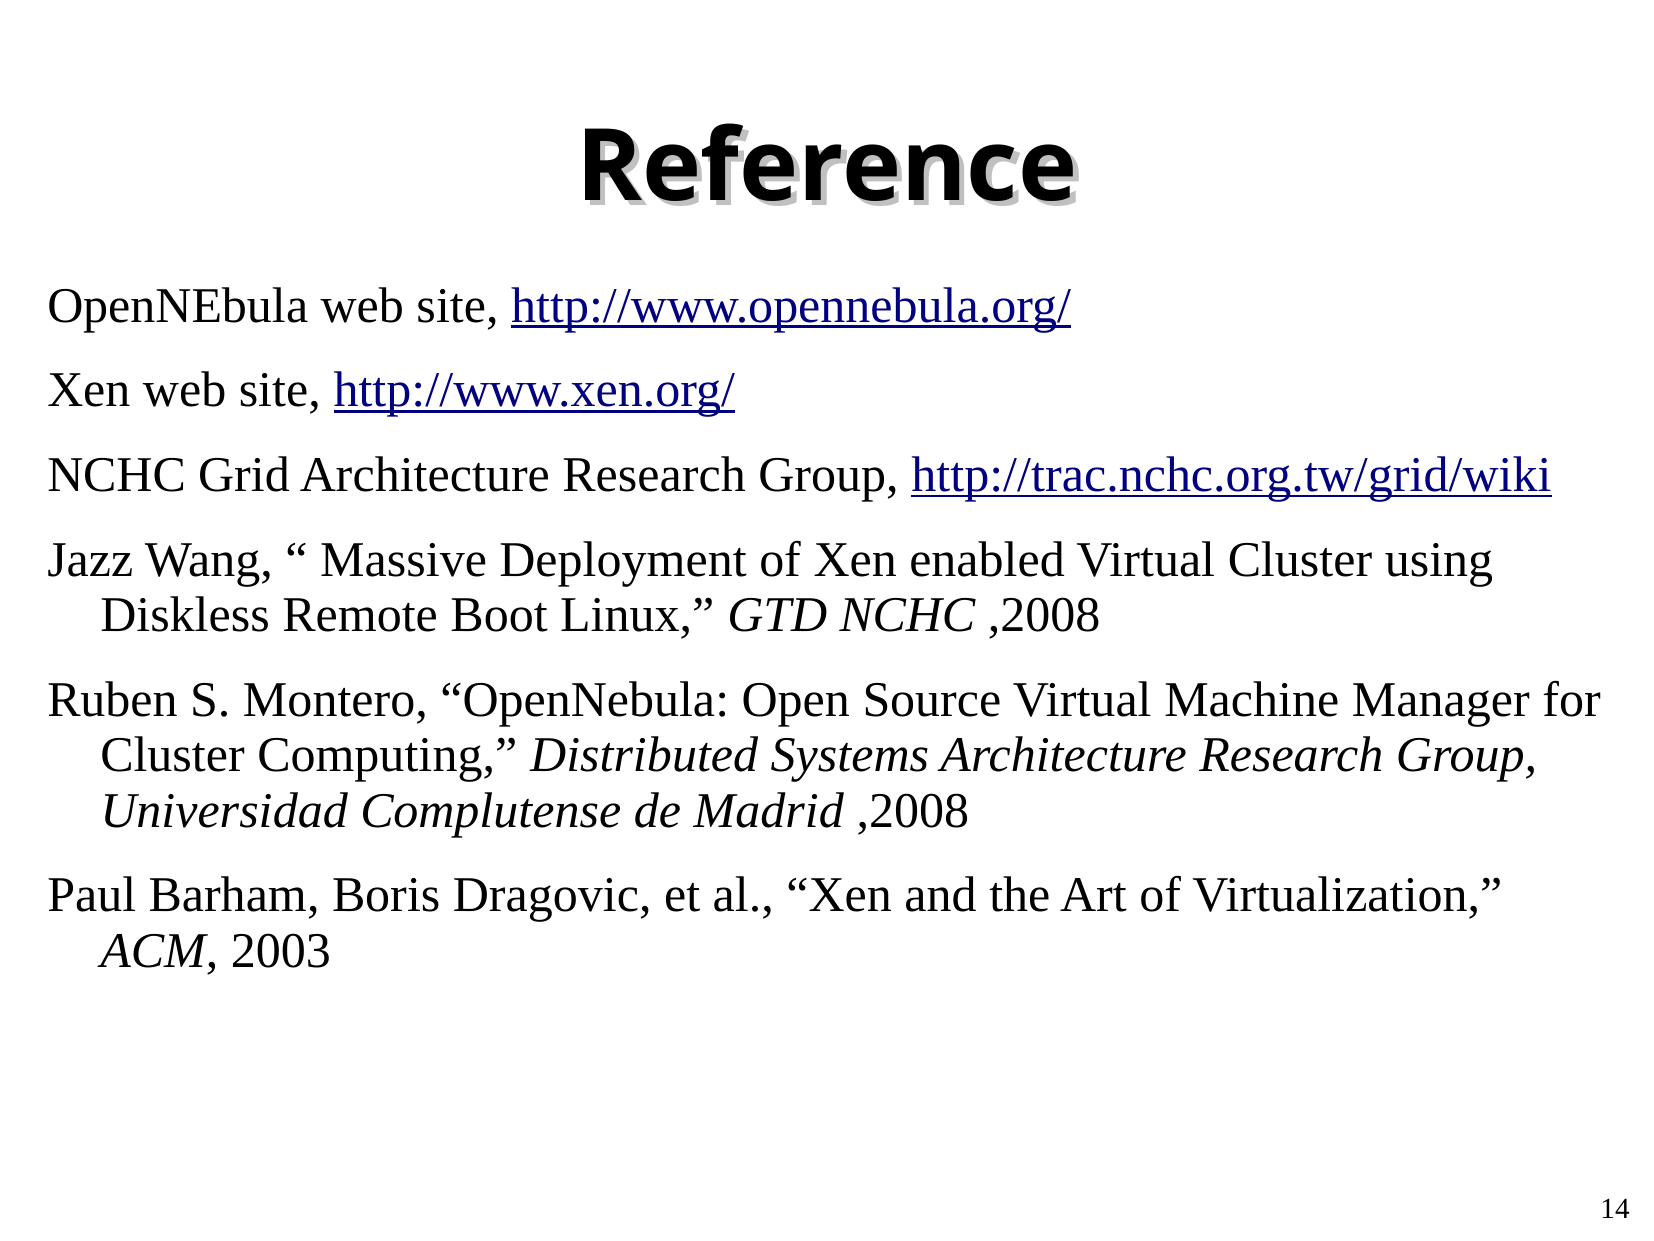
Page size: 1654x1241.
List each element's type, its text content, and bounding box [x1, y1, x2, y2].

title Reference [82, 86, 1571, 237]
list OpenNEbula web site, http://www.opennebula.org/ Xen web site, http://www.xen.org/ NCHC Grid Architecture Research Group, http://trac.nchc.org.tw/grid/wiki Jazz Wang, “ Massive Deployment of Xen enabled Virtual Cluster using Diskless Remote Boot Linux,” GTD NCHC ,2008 Ruben S. Montero, “OpenNebula: Open Source Virtual Machine Manager for Cluster Computing,” Distributed Systems Architecture Research Group, Universidad Complutense de Madrid ,2008 Paul Barham, Boris Dragovic, et al., “Xen and the Art of Virtualization,” ACM, 2003 [29, 277, 1625, 1164]
